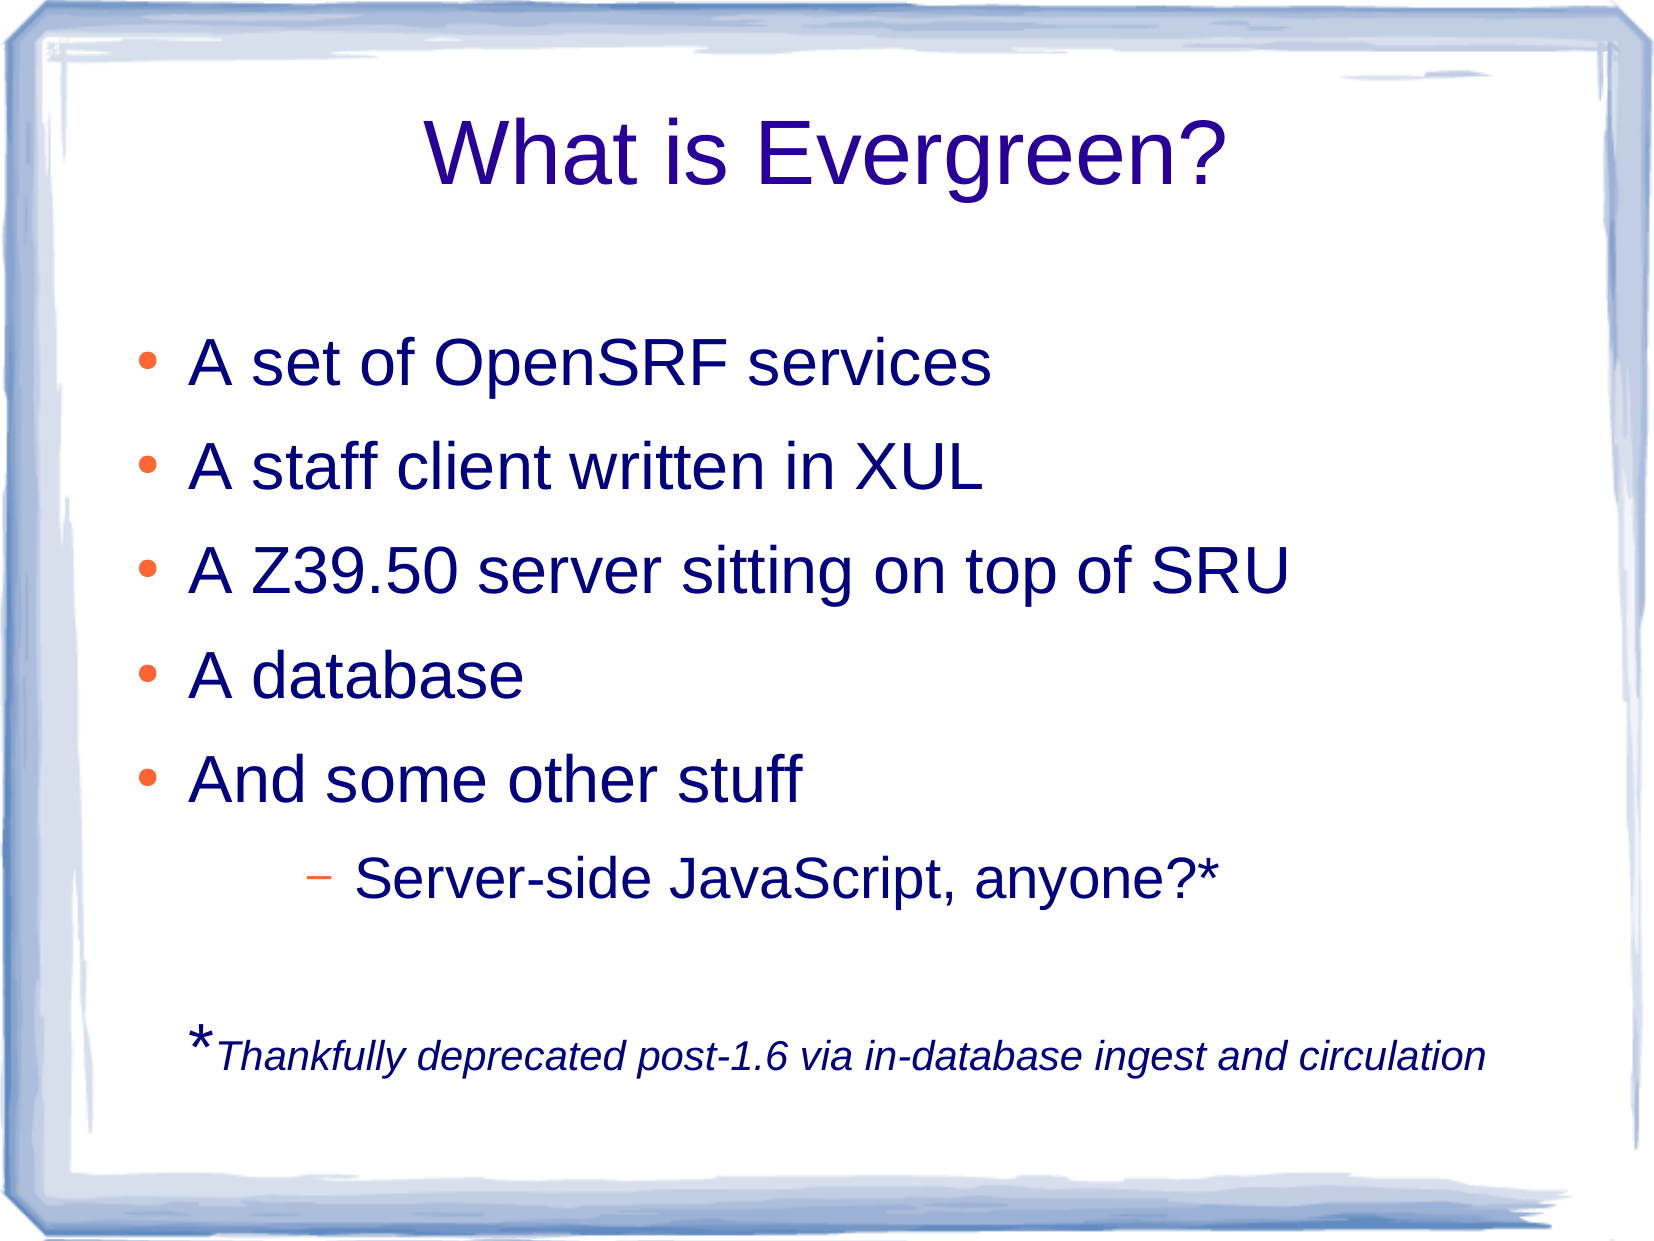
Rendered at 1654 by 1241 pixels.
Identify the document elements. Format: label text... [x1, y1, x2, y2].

list A set of OpenSRF services A staff client written in XUL A Z39.50 server sitting on top of SRU A database And some other stuff Server-side JavaScript, anyone?* *Thankfully deprecated post-1.6 via in-database ingest and circulation [118, 324, 1571, 1129]
picture [0, 0, 1654, 1241]
title What is Evergreen? [82, 49, 1571, 257]
